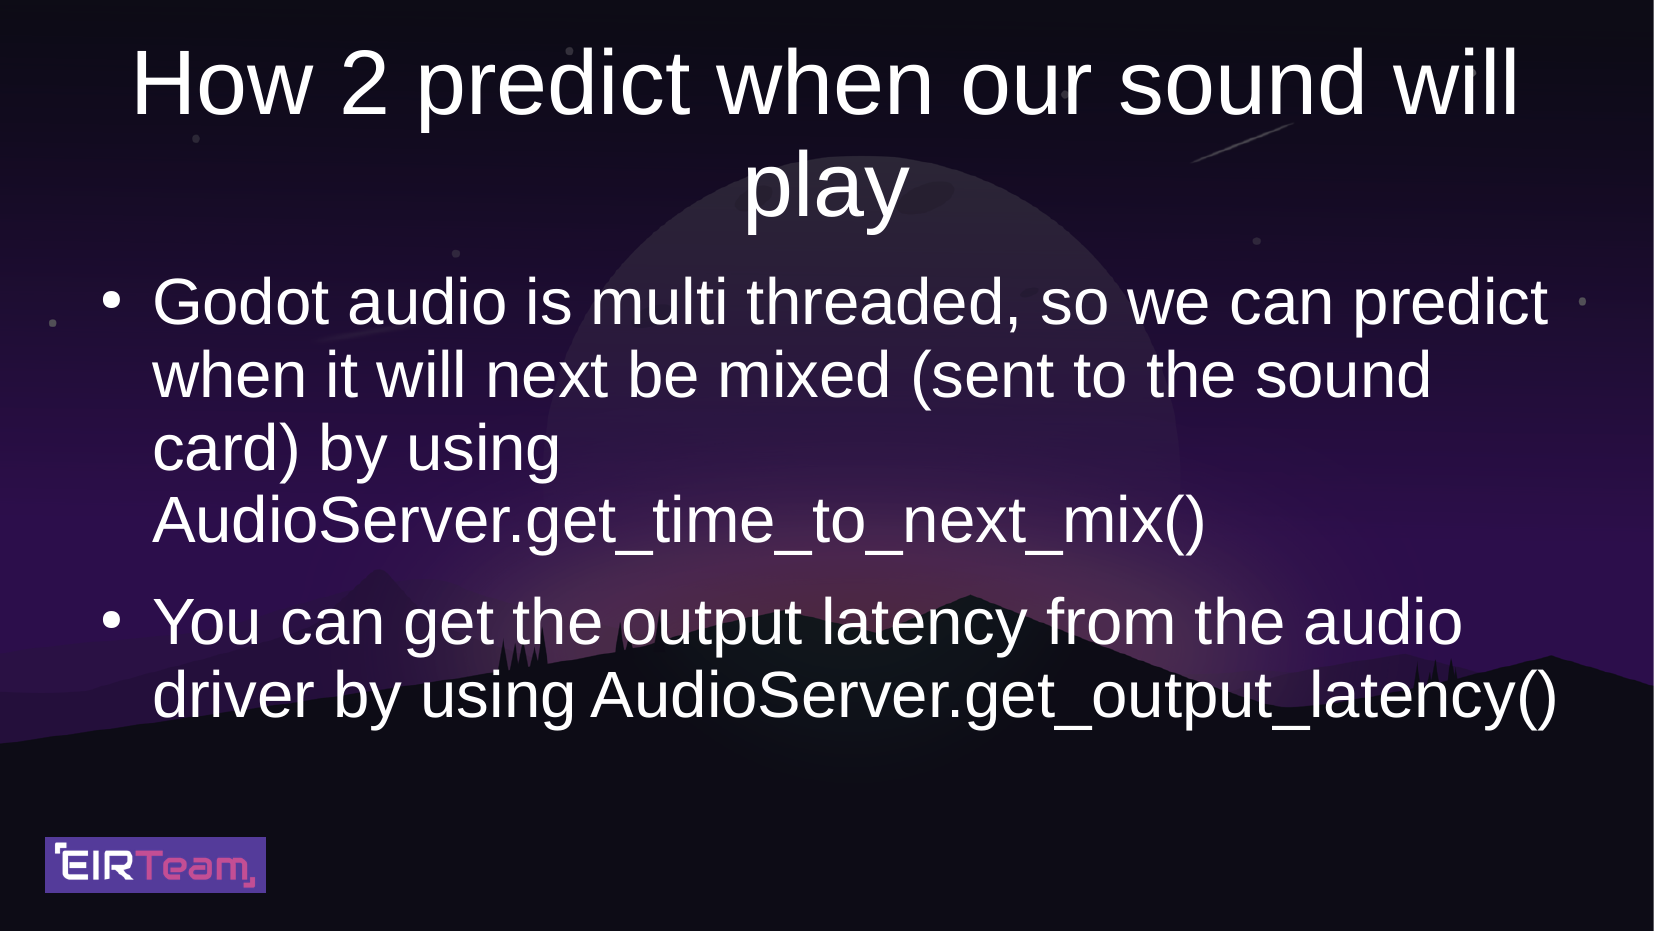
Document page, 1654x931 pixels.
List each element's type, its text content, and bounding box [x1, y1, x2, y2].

picture [0, 0, 1654, 931]
title How 2 predict when our sound will play [82, 31, 1571, 237]
list Godot audio is multi threaded, so we can predict when it will next be mixed (sent to the sound card) by using AudioServer.get_time_to_next_mix() You can get the output latency from the audio driver by using AudioServer.get_output_latency() [82, 265, 1571, 806]
